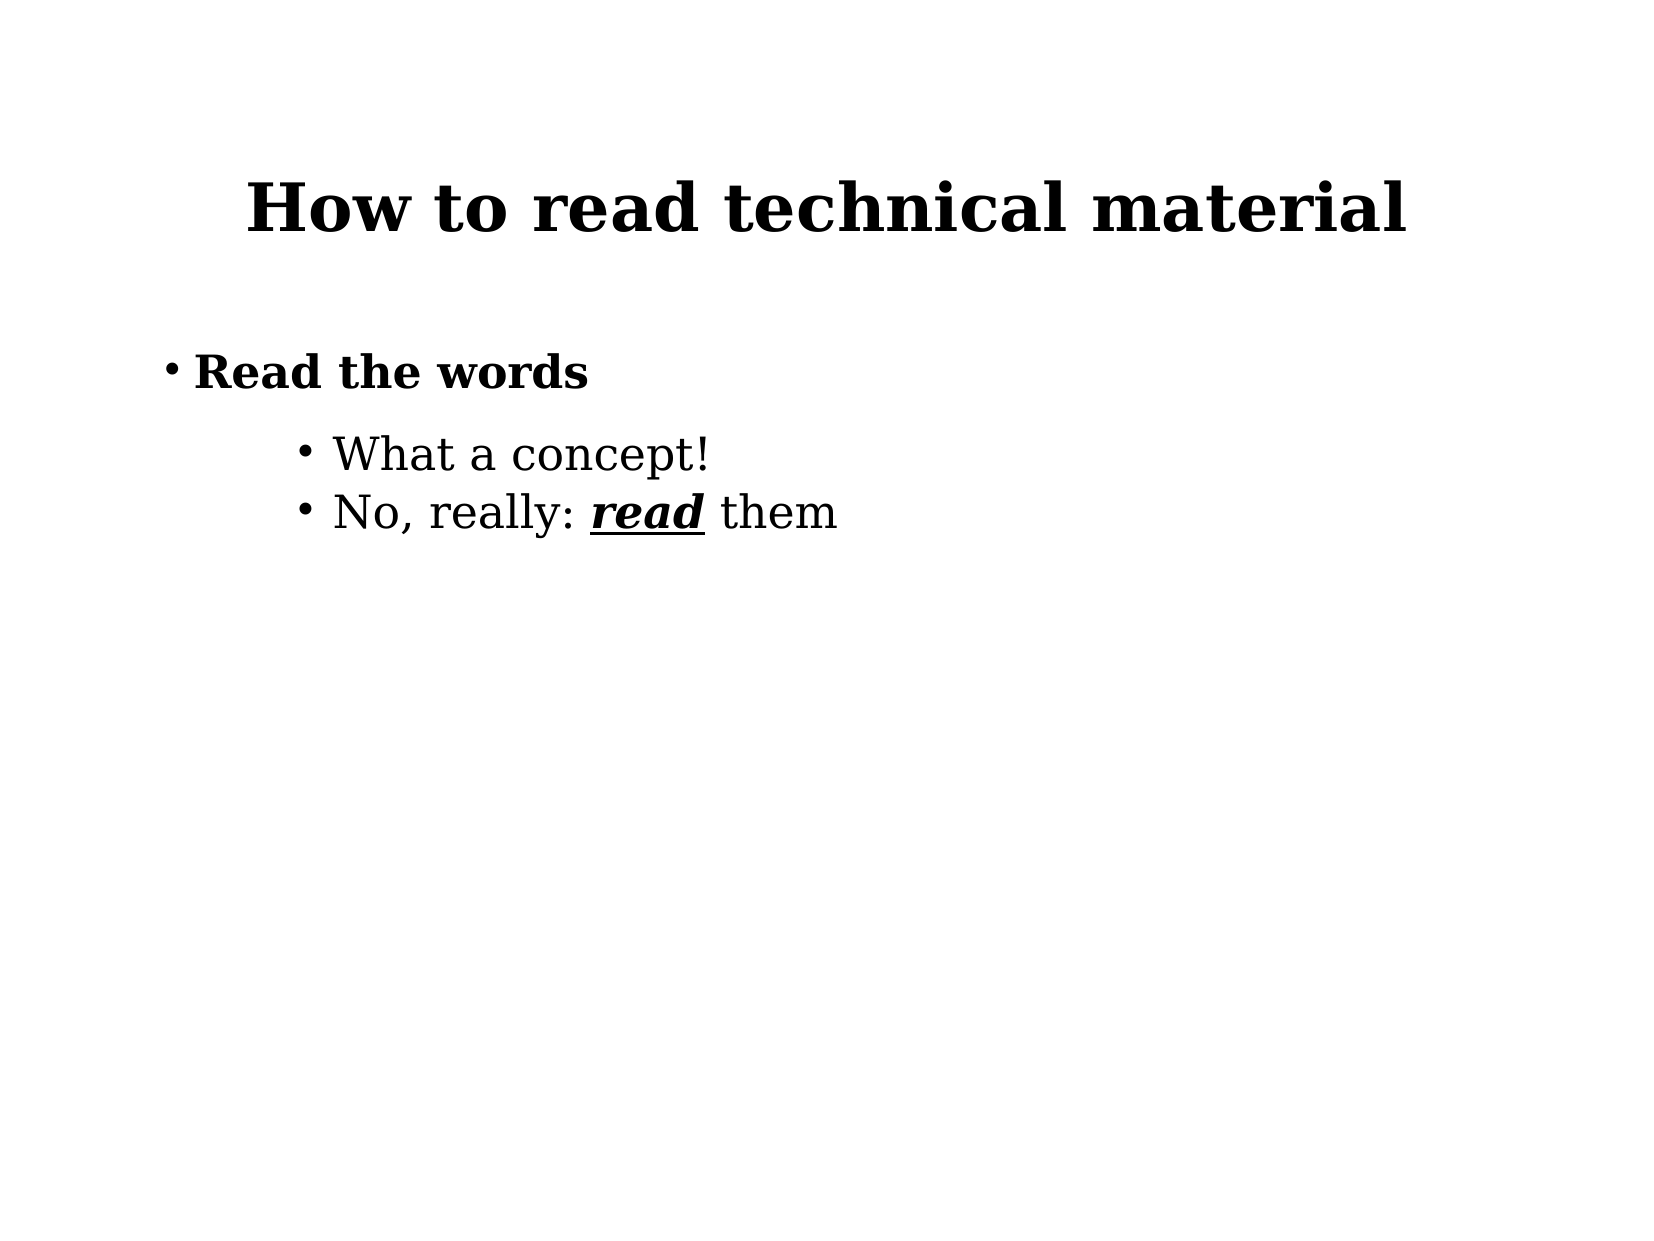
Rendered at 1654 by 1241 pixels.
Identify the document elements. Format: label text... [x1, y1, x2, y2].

title How to read technical material [121, 102, 1534, 311]
list Read the words What a concept! No, really: read them [121, 344, 1534, 1127]
